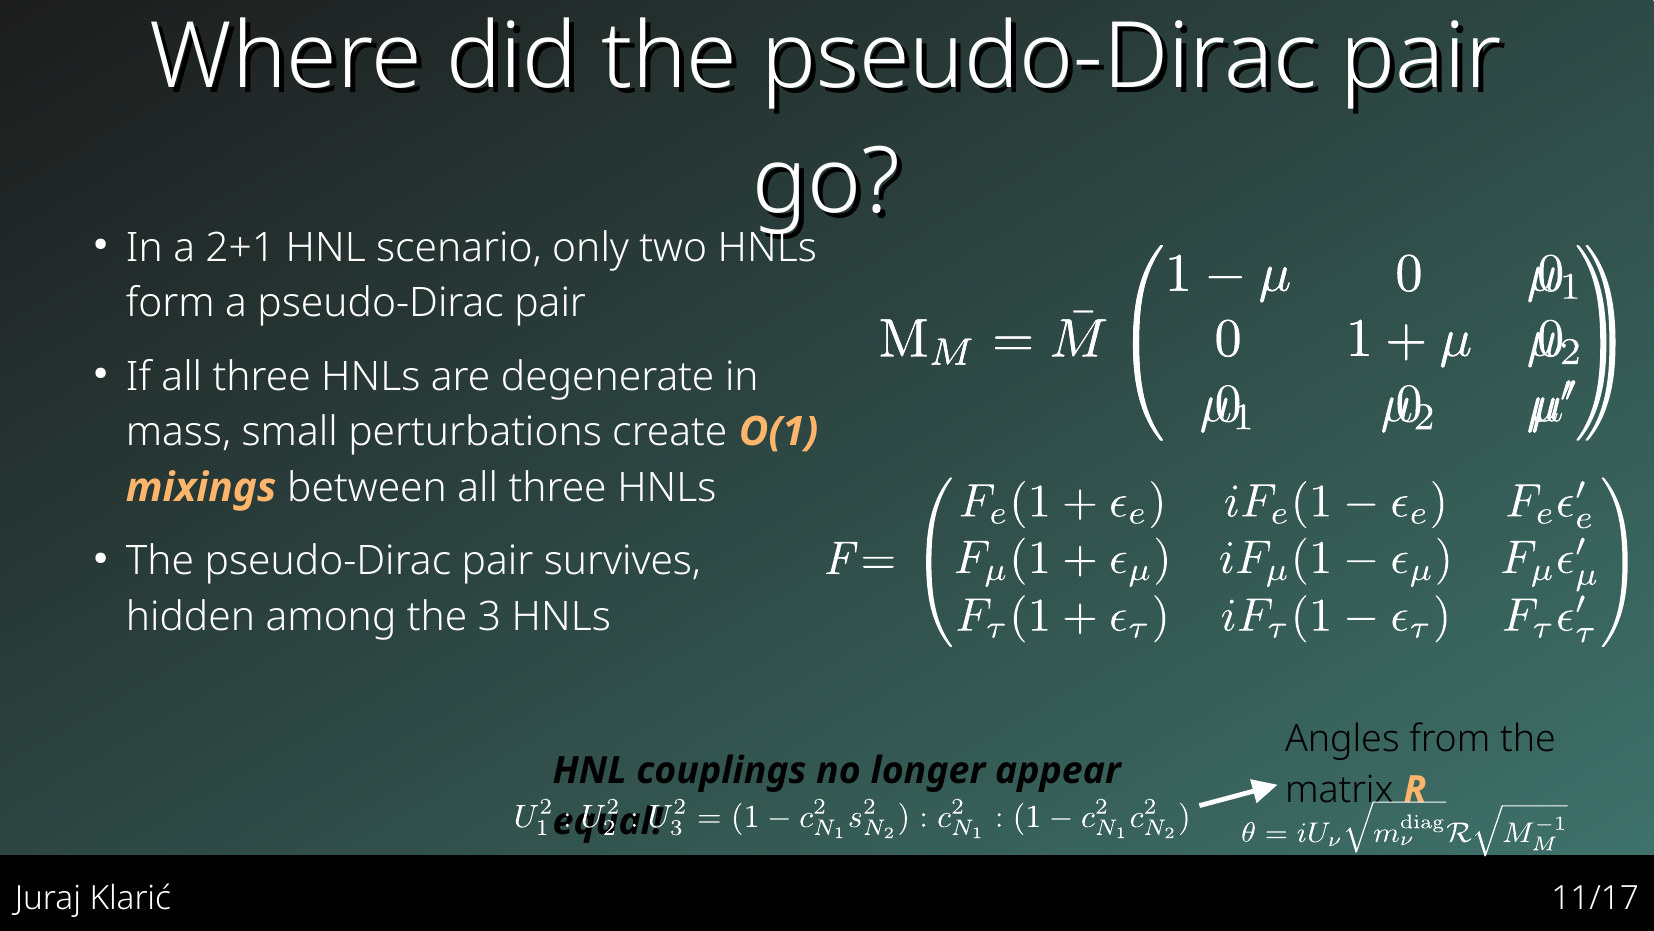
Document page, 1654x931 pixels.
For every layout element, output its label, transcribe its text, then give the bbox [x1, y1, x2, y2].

text_box [931, 338, 972, 365]
text_box [1533, 836, 1556, 851]
text_box [1433, 819, 1444, 833]
text_box [1111, 610, 1127, 632]
text_box [1031, 599, 1048, 631]
text_box [926, 477, 953, 648]
text_box [1064, 603, 1096, 635]
text_box [1401, 836, 1413, 846]
text_box [1260, 266, 1290, 303]
text_box [1268, 623, 1287, 639]
text_box [957, 598, 991, 631]
text_box [1130, 508, 1145, 524]
text_box [1411, 565, 1431, 588]
text_box [1082, 812, 1095, 828]
text_box [1130, 798, 1155, 828]
text_box [952, 798, 963, 814]
text_box [1532, 565, 1552, 588]
text_box [1295, 481, 1307, 529]
text_box [540, 798, 551, 814]
text_box [1528, 319, 1579, 368]
text_box [938, 812, 951, 828]
text_box [1576, 537, 1585, 555]
text_box [1392, 552, 1408, 574]
text_box [1501, 540, 1536, 574]
text_box [674, 798, 685, 814]
text_box [1201, 385, 1251, 433]
text_box [1397, 254, 1421, 292]
text_box [515, 804, 539, 828]
text_box [607, 798, 618, 814]
text_box [1129, 565, 1150, 588]
text_box [1111, 496, 1127, 518]
text_box [1577, 513, 1592, 529]
text_box [1179, 802, 1188, 836]
text_box [1129, 623, 1148, 639]
text_box [1313, 485, 1329, 517]
text_box [1421, 819, 1432, 829]
text_box [1561, 380, 1576, 400]
text_box [1432, 481, 1444, 529]
text_box [864, 819, 885, 835]
text_box [880, 319, 927, 357]
text_box [1475, 805, 1568, 857]
text_box [955, 540, 989, 574]
text_box [1236, 540, 1271, 574]
text_box [1295, 537, 1307, 585]
text_box [746, 805, 757, 827]
text_box [670, 819, 682, 836]
text_box [1225, 495, 1238, 518]
text_box [1238, 598, 1272, 631]
text_box [1350, 319, 1369, 356]
text_box [952, 819, 973, 835]
text_box [1576, 628, 1595, 643]
text_box [1242, 821, 1255, 843]
text_box [1576, 595, 1585, 613]
text_box [1096, 819, 1117, 835]
text_box [864, 798, 875, 814]
text_box [1216, 319, 1240, 358]
text_box [835, 827, 843, 839]
text_box [1309, 822, 1331, 843]
text_box [985, 565, 1006, 588]
text_box [1558, 610, 1574, 632]
text_box [1028, 805, 1039, 827]
text_box [1051, 319, 1107, 357]
text_box [960, 484, 995, 517]
text_box [1154, 595, 1166, 643]
text_box [1437, 537, 1449, 585]
text_box [987, 623, 1005, 639]
text_box [1064, 545, 1096, 577]
text_box [1410, 623, 1429, 639]
text_box [1313, 541, 1329, 573]
text_box [825, 541, 858, 575]
text_box [1411, 508, 1426, 524]
text_box [1064, 489, 1096, 521]
text_box [733, 802, 742, 836]
text_box [1528, 397, 1563, 433]
text_box [1297, 829, 1306, 843]
text_box [1503, 598, 1538, 631]
text_box [1145, 819, 1166, 835]
title Where did the pseudo-Dirac pair go? [82, 37, 1571, 193]
text_box [604, 819, 615, 835]
text_box [1392, 496, 1408, 518]
text_box [1241, 484, 1276, 517]
text_box [814, 819, 835, 835]
text_box [1446, 822, 1472, 843]
text_box [884, 827, 893, 839]
text_box [1528, 254, 1578, 303]
text_box [1313, 599, 1329, 631]
text_box [973, 827, 981, 839]
text_box [1155, 537, 1167, 585]
text_box [849, 812, 862, 828]
text_box [1374, 829, 1399, 843]
text_box [1132, 245, 1164, 441]
text_box [1576, 480, 1585, 498]
text_box [1576, 570, 1597, 592]
text_box [1585, 245, 1616, 441]
text_box [1388, 324, 1425, 361]
text_box [538, 819, 547, 835]
text_box [1272, 508, 1287, 524]
text_box [814, 798, 825, 814]
text_box [1013, 537, 1025, 585]
text_box [582, 804, 606, 828]
text_box [1400, 814, 1413, 829]
text_box [899, 802, 907, 836]
text_box [1117, 827, 1125, 839]
text_box [1558, 552, 1574, 574]
text_box [991, 508, 1006, 524]
text_box [1601, 477, 1628, 648]
text_box [1440, 331, 1471, 368]
text_box [1165, 827, 1174, 839]
text_box [1558, 496, 1574, 518]
text_box [1392, 610, 1408, 632]
text_box [1150, 481, 1162, 529]
text_box [1096, 798, 1107, 814]
text_box [1221, 609, 1235, 632]
text_box Angles from the matrix R [1270, 704, 1634, 899]
text_box [1576, 245, 1607, 441]
text_box [1031, 541, 1048, 573]
text_box [1414, 819, 1420, 829]
text_box [1435, 595, 1447, 643]
text_box [1169, 254, 1188, 291]
text_box [800, 812, 813, 828]
text_box [1295, 595, 1307, 643]
text_box [1556, 816, 1564, 830]
text_box [1111, 552, 1127, 574]
text_box HNL couplings no longer appear equal! [537, 735, 1209, 824]
text_box [1382, 385, 1433, 433]
text_box [649, 804, 673, 828]
text_box [1267, 565, 1287, 588]
list In a 2+1 HNL scenario, only two HNLs form a pseudo-Dirac pair If all three HNLs are degenerate in mass, small perturbations create O(1) mixings between all three HNLs The pseudo-Dirac pair survives, hidden among the 3 HNLs [82, 217, 826, 652]
text_box [1013, 595, 1025, 643]
text_box [1220, 552, 1233, 574]
text_box [1031, 485, 1048, 517]
text_box [1506, 484, 1541, 517]
text_box [1537, 508, 1552, 524]
text_box [1015, 802, 1024, 836]
text_box [1533, 623, 1552, 639]
text_box [1013, 481, 1025, 529]
text_box [1329, 837, 1341, 847]
text_box [1346, 801, 1447, 853]
text_box [1503, 822, 1534, 842]
